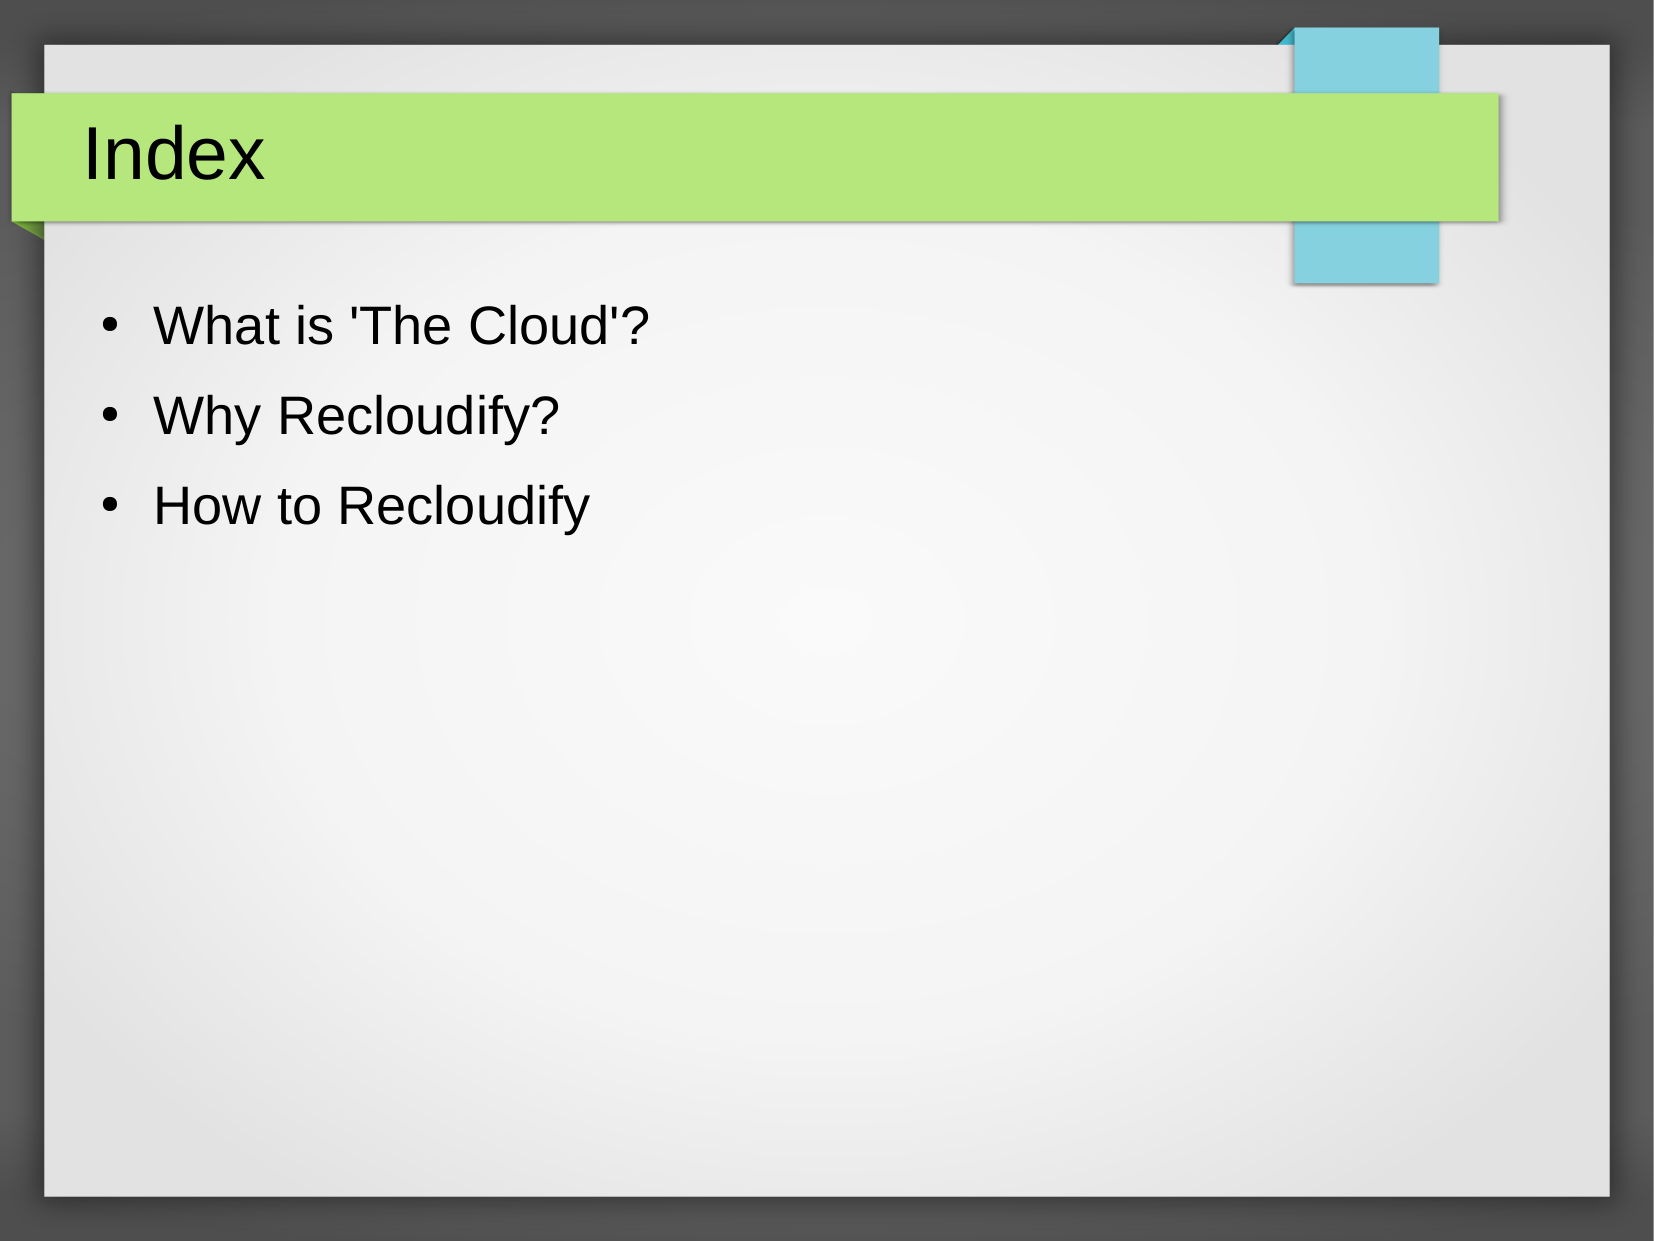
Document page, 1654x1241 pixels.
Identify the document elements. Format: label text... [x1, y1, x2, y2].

title Index [82, 94, 1264, 213]
picture [0, 0, 1654, 1241]
list What is 'The Cloud'? Why Recloudify? How to Recloudify [82, 295, 1571, 1015]
